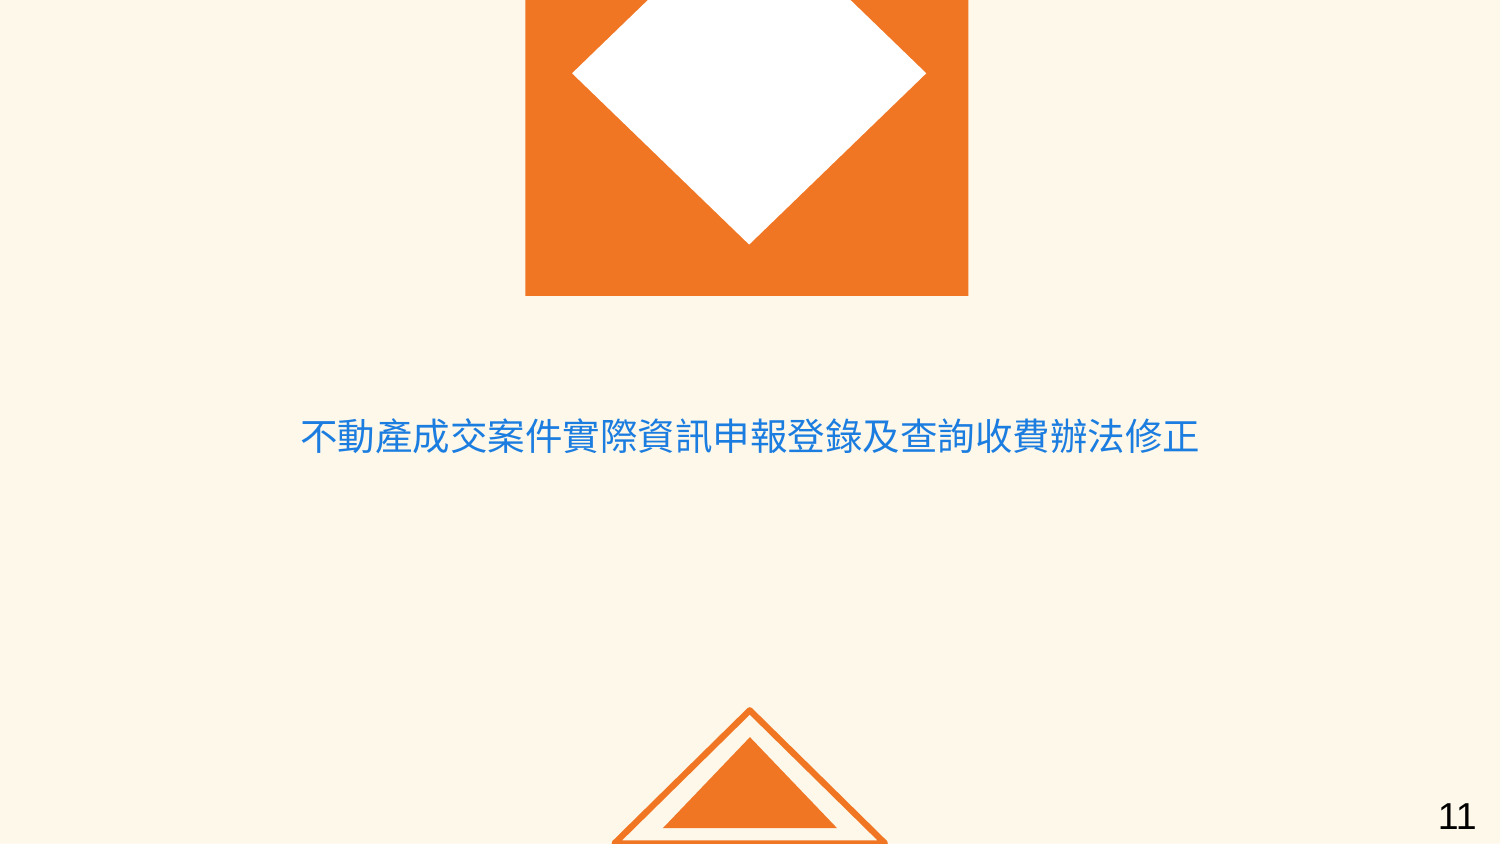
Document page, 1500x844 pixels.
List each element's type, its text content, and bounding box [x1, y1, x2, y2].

text_box [572, 0, 927, 245]
text_box 11 [1423, 787, 1500, 844]
text_box 不動產成交案件實際資訊申報登錄及查詢收費辦法修正 [218, 386, 1282, 481]
